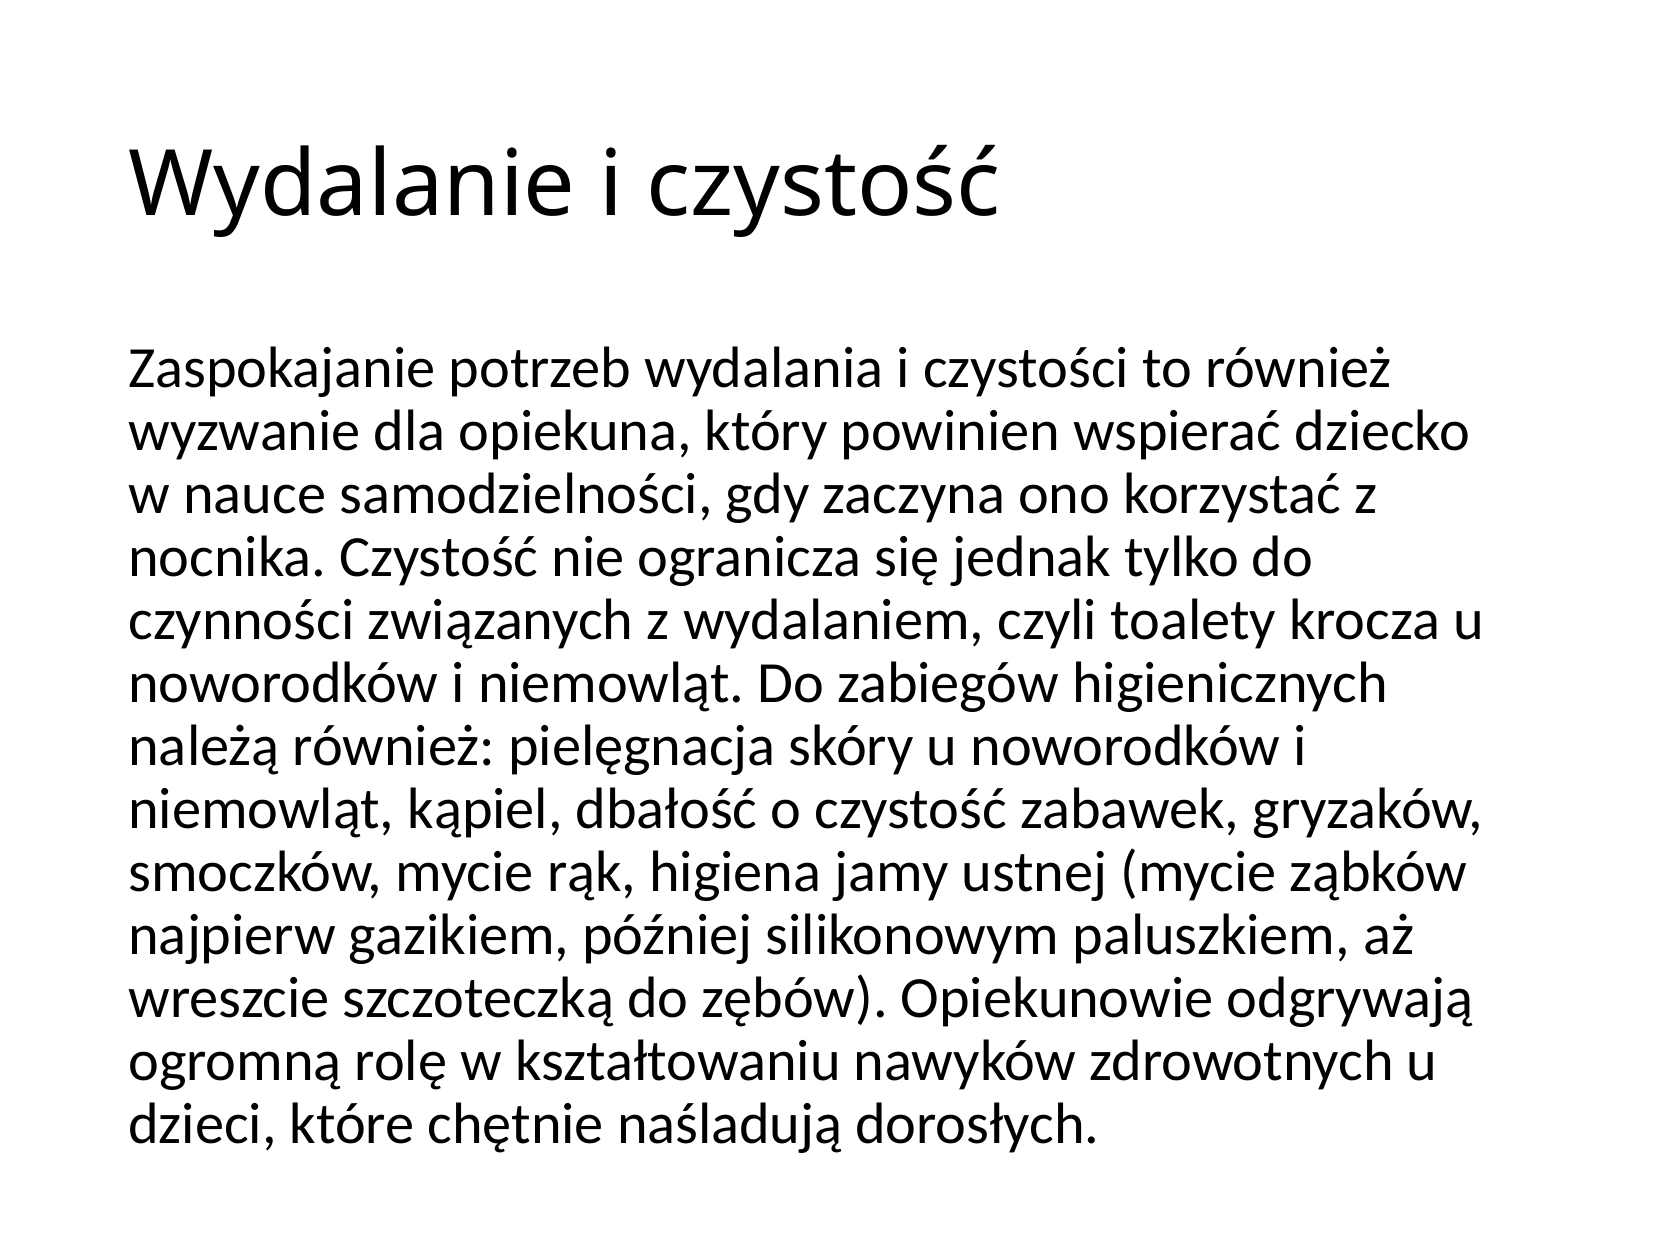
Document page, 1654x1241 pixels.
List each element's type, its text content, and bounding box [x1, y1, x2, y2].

title Wydalanie i czystość [113, 65, 1540, 306]
list Zaspokajanie potrzeb wydalania i czystości to również wyzwanie dla opiekuna, który powinien wspierać dziecko w nauce samodzielności, gdy zaczyna ono korzystać z nocnika. Czystość nie ogranicza się jednak tylko do czynności związanych z wydalaniem, czyli toalety krocza u noworodków i niemowląt. Do zabiegów higienicznych należą również: pielęgnacja skóry u noworodków i niemowląt, kąpiel, dbałość o czystość zabawek, gryzaków, smoczków, mycie rąk, higiena jamy ustnej (mycie ząbków najpierw gazikiem, później silikonowym paluszkiem, aż wreszcie szczoteczką do zębów). Opiekunowie odgrywają ogromną rolę w kształtowaniu nawyków zdrowotnych u dzieci, które chętnie naśladują dorosłych. [113, 330, 1540, 1117]
